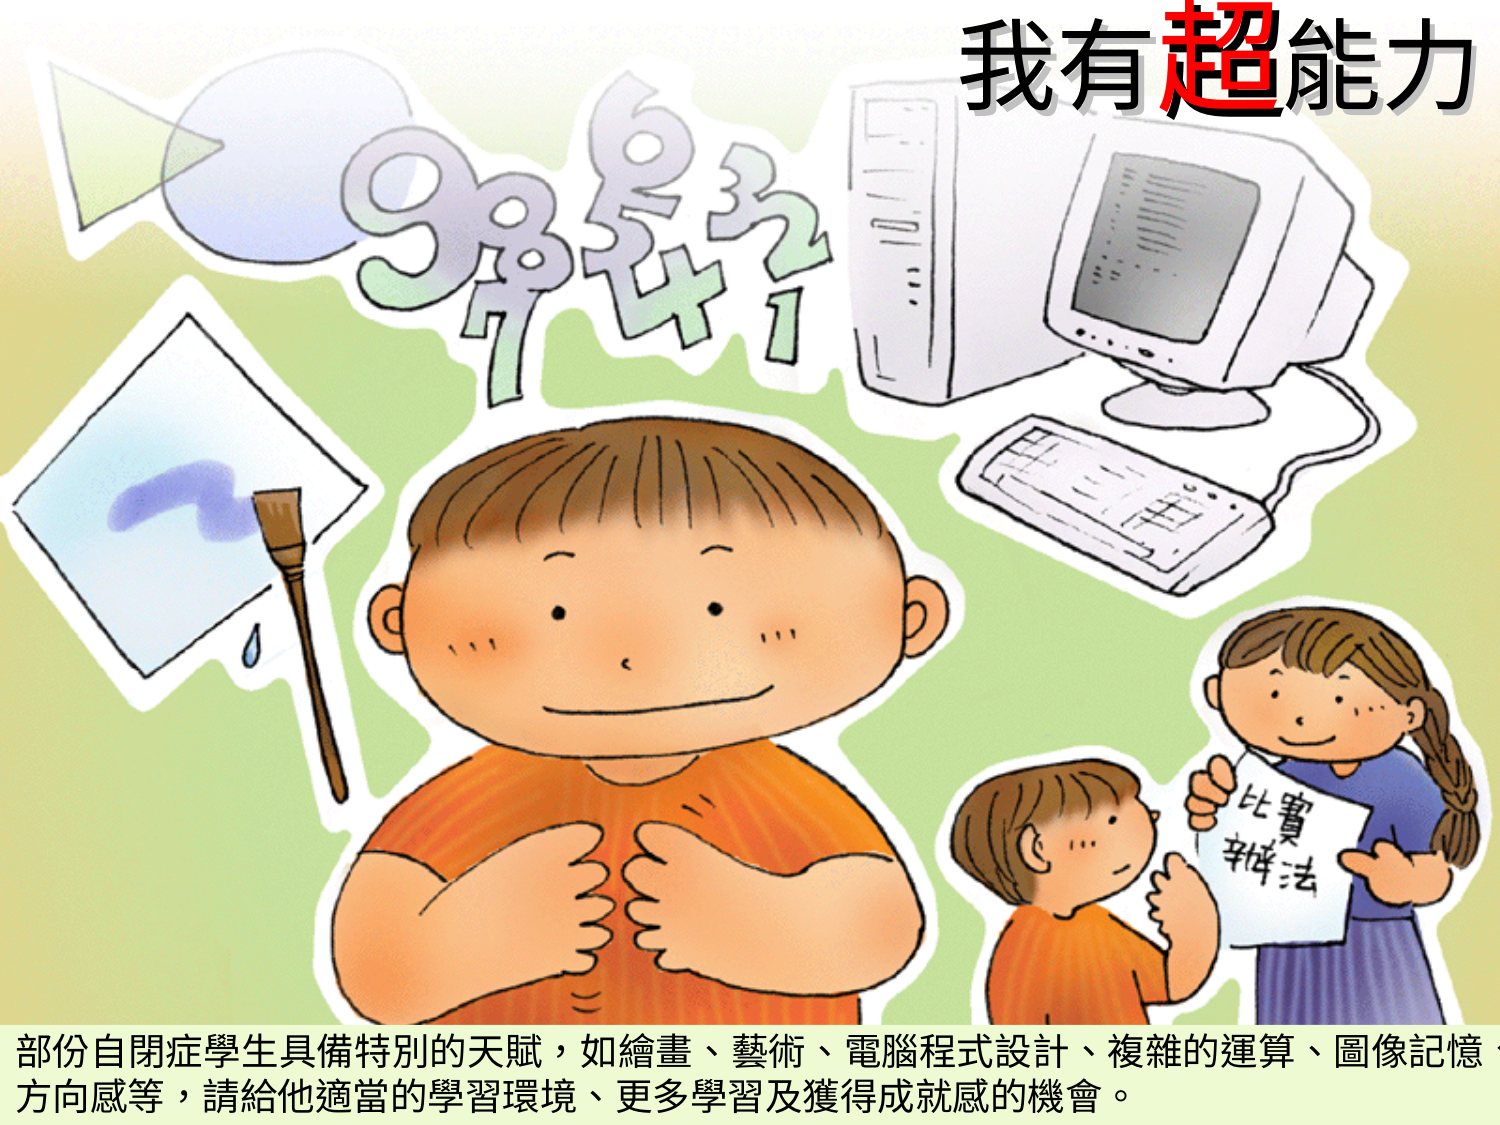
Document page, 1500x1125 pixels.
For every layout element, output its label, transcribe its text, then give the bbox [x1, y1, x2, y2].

picture [0, 0, 1500, 1024]
title 我有超能力 [937, 0, 1500, 138]
subtitle 部份自閉症學生具備特別的天賦，如繪畫、藝術、電腦程式設計、複雜的運算、圖像記憶、方向感等，請給他適當的學習環境、更多學習及獲得成就感的機會。 [0, 1024, 1500, 1125]
